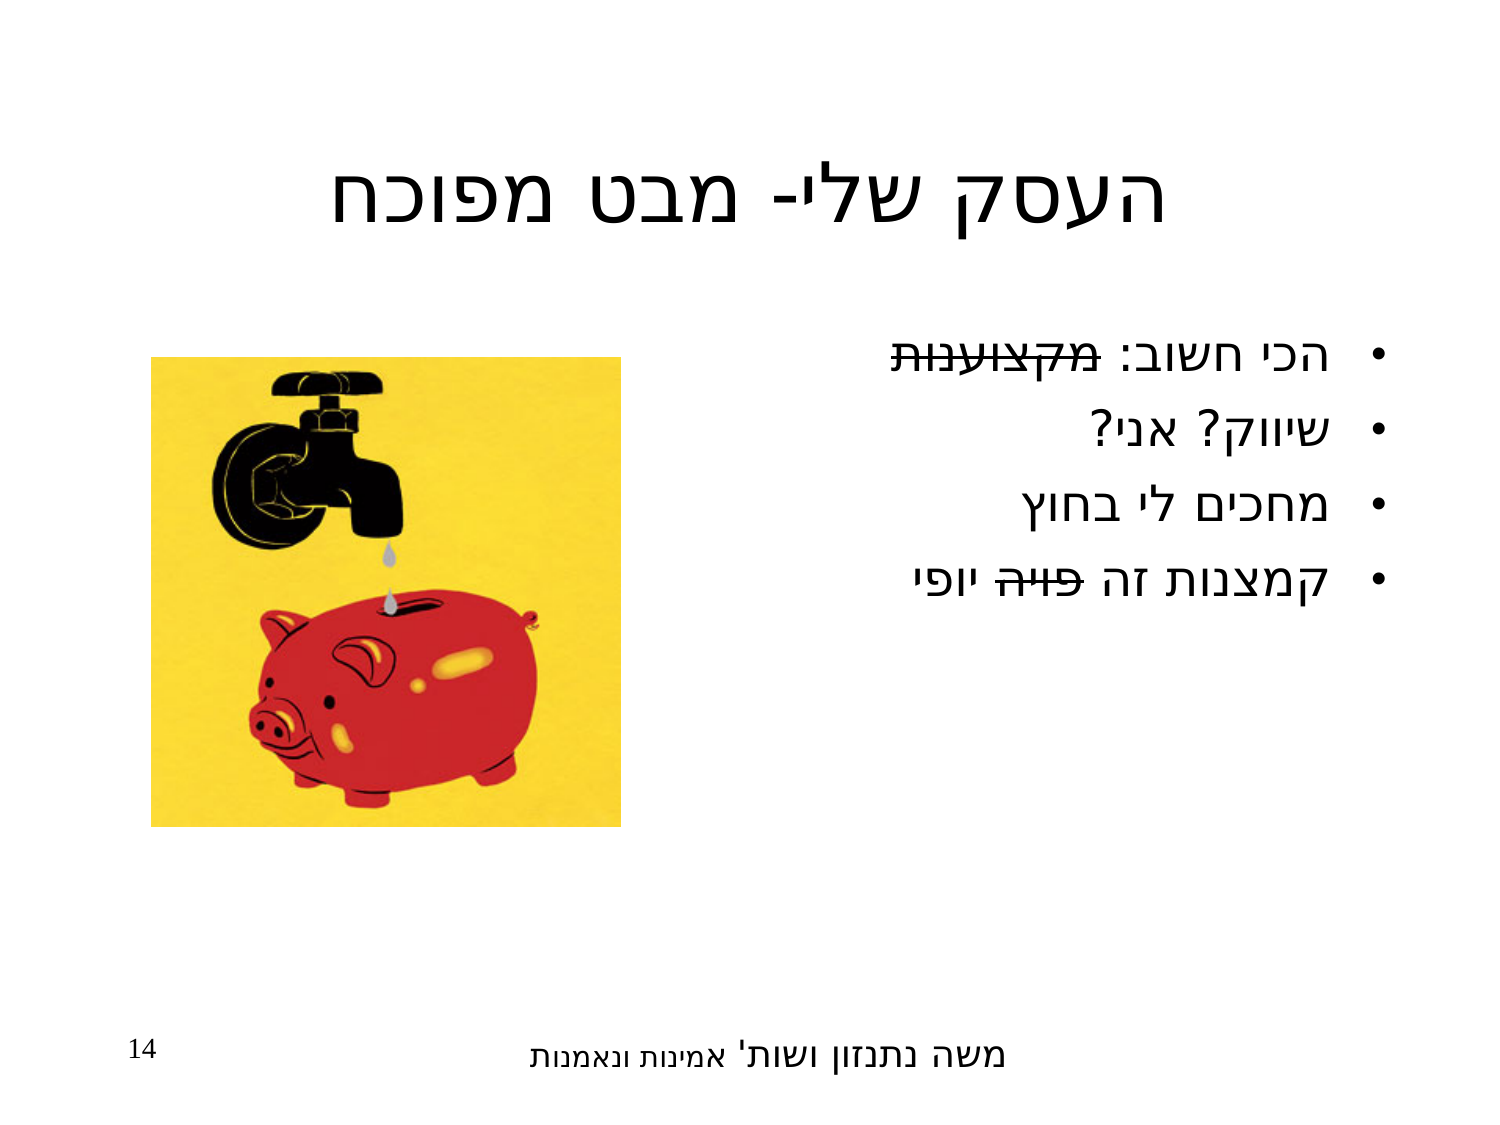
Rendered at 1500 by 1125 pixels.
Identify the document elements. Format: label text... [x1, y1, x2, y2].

list הכי חשוב: מקצוענות שיווק? אני? מחכים לי בחוץ קמצנות זה פויה יופי [826, 324, 1388, 978]
picture [151, 357, 621, 827]
title העסק שלי- מבט מפוכח [112, 99, 1388, 288]
